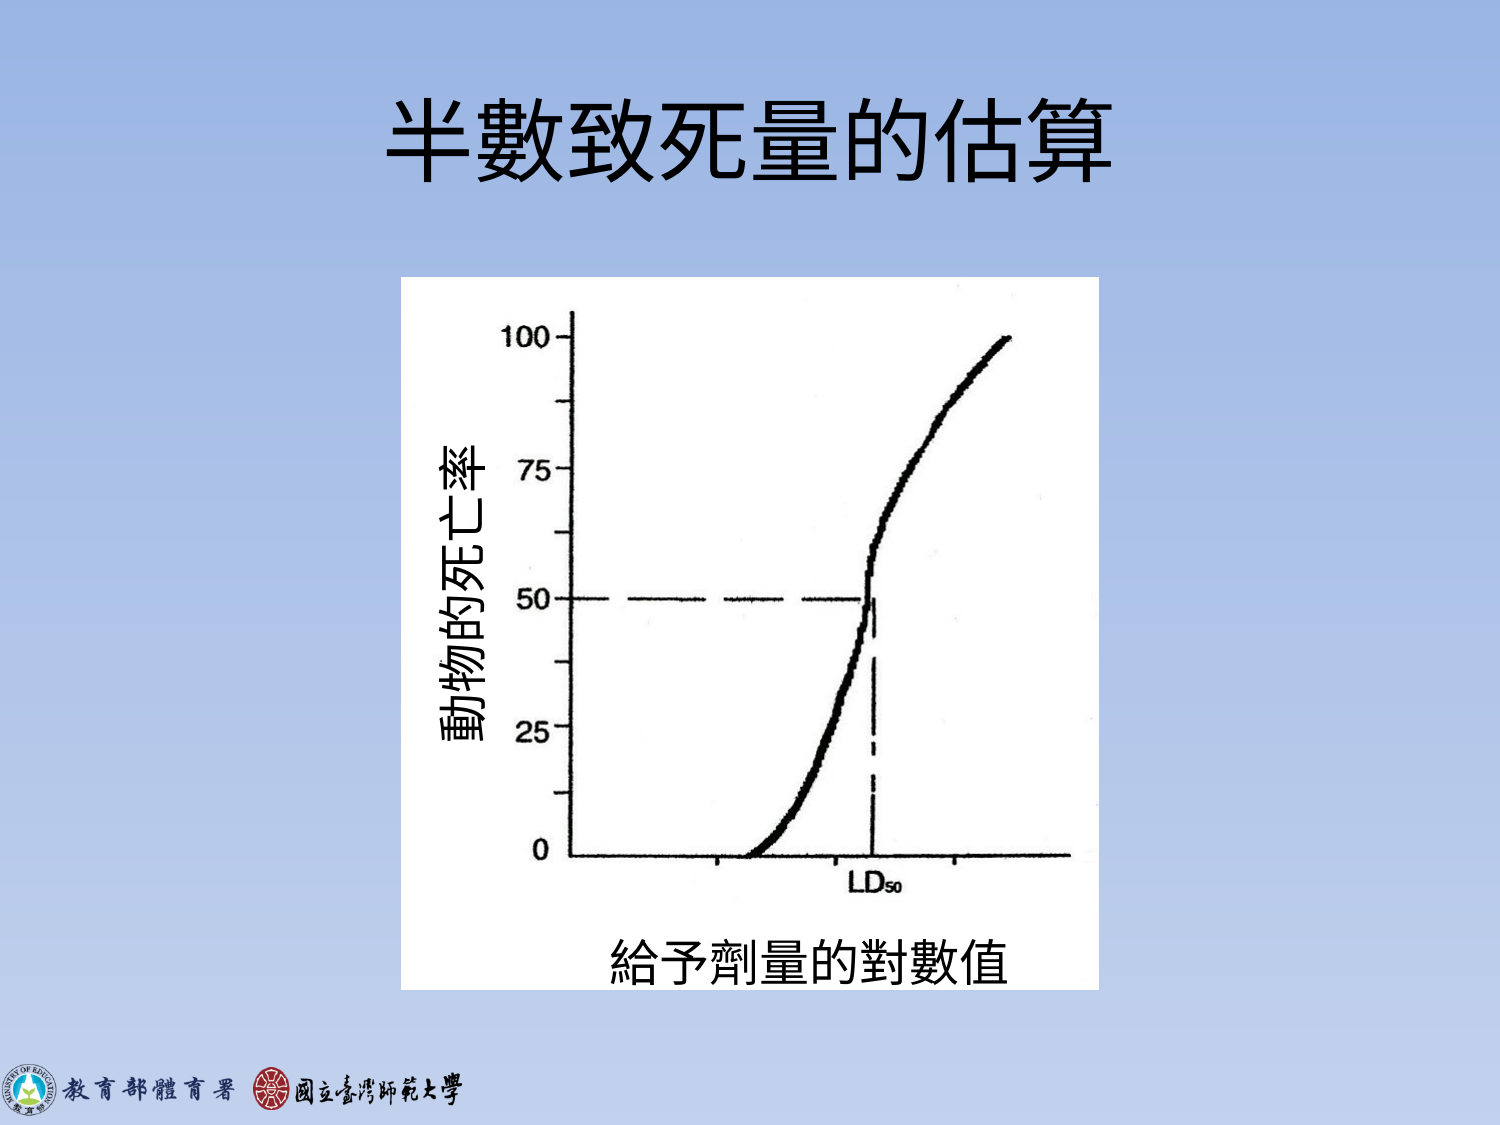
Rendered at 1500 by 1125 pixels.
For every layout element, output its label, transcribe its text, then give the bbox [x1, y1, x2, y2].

text_box 給予劑量的對數值 [574, 924, 1045, 1000]
picture [401, 277, 1099, 990]
text_box 動物的死亡率 [423, 422, 500, 759]
title 半數致死量的估算 [75, 45, 1426, 233]
